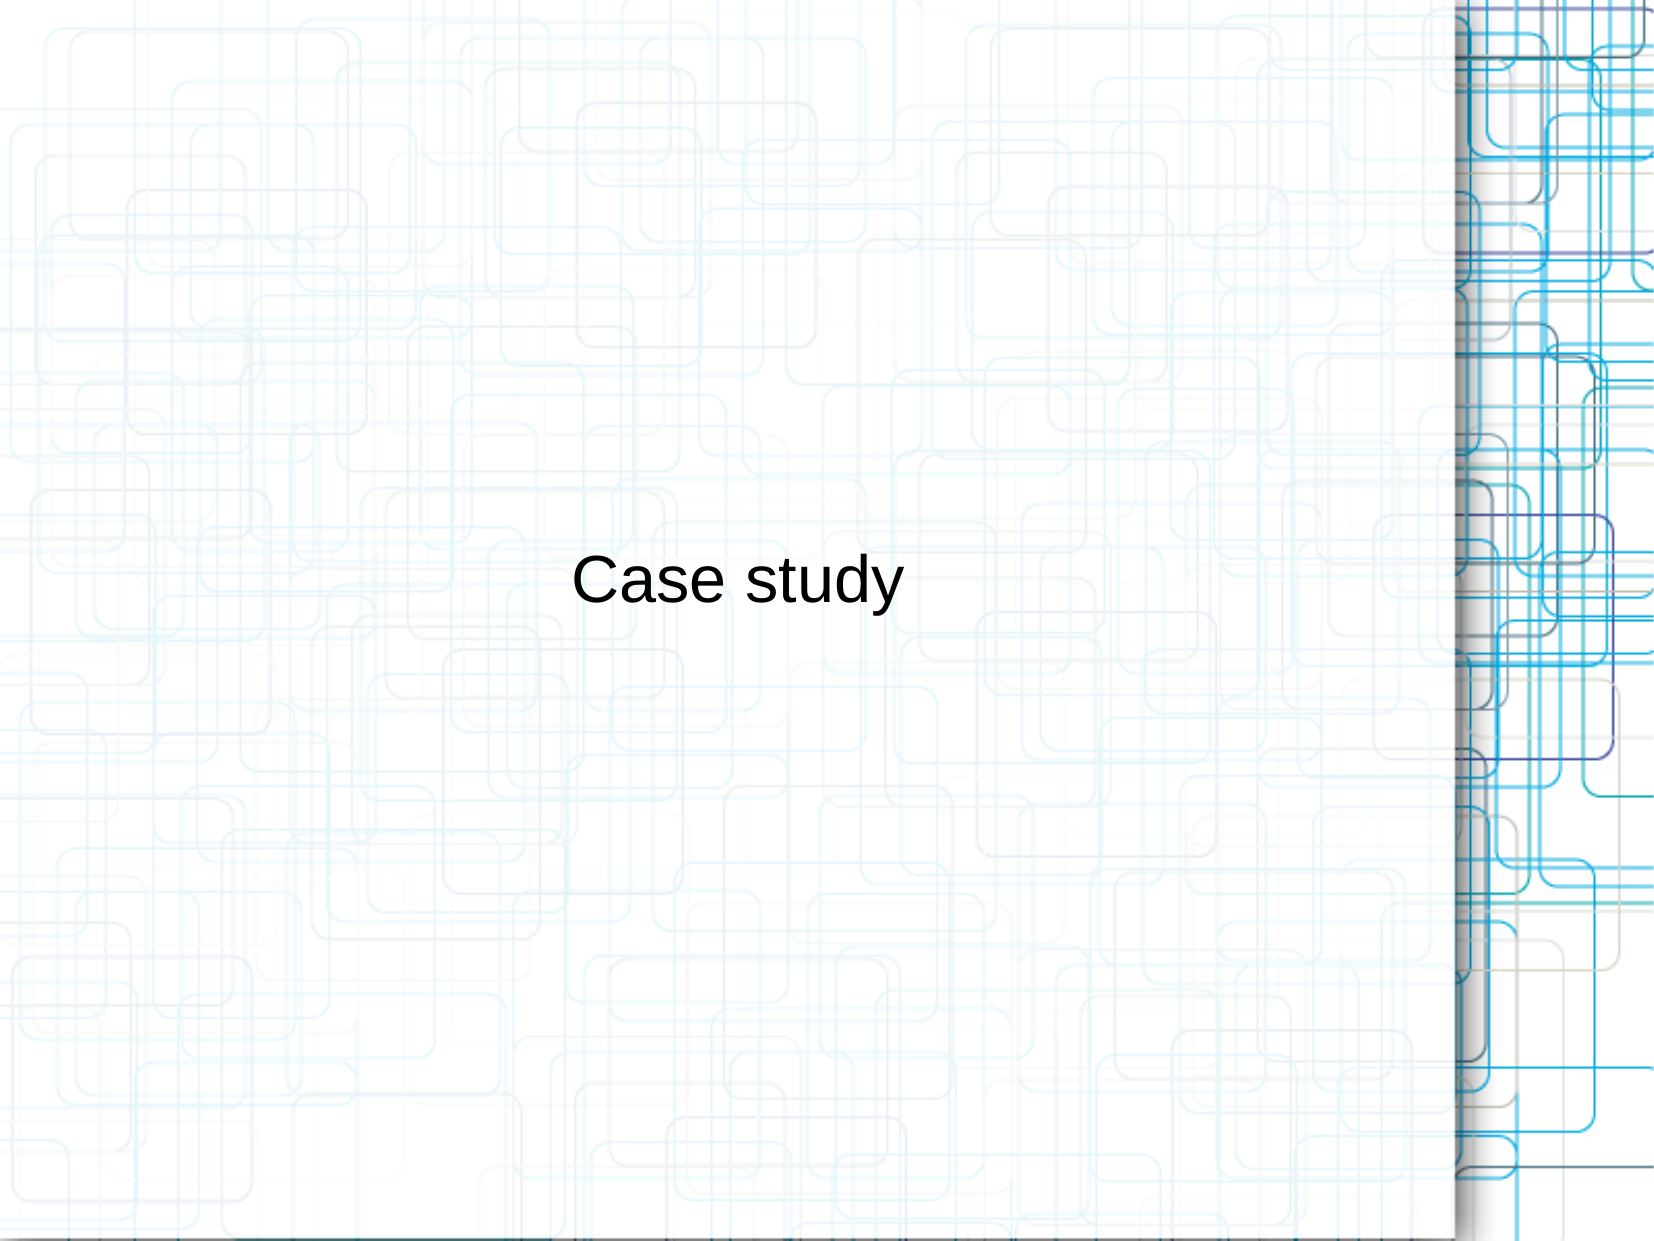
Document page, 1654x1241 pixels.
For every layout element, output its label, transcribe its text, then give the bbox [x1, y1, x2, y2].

subtitle Case study [59, 56, 1418, 1102]
picture [0, 0, 1654, 1241]
